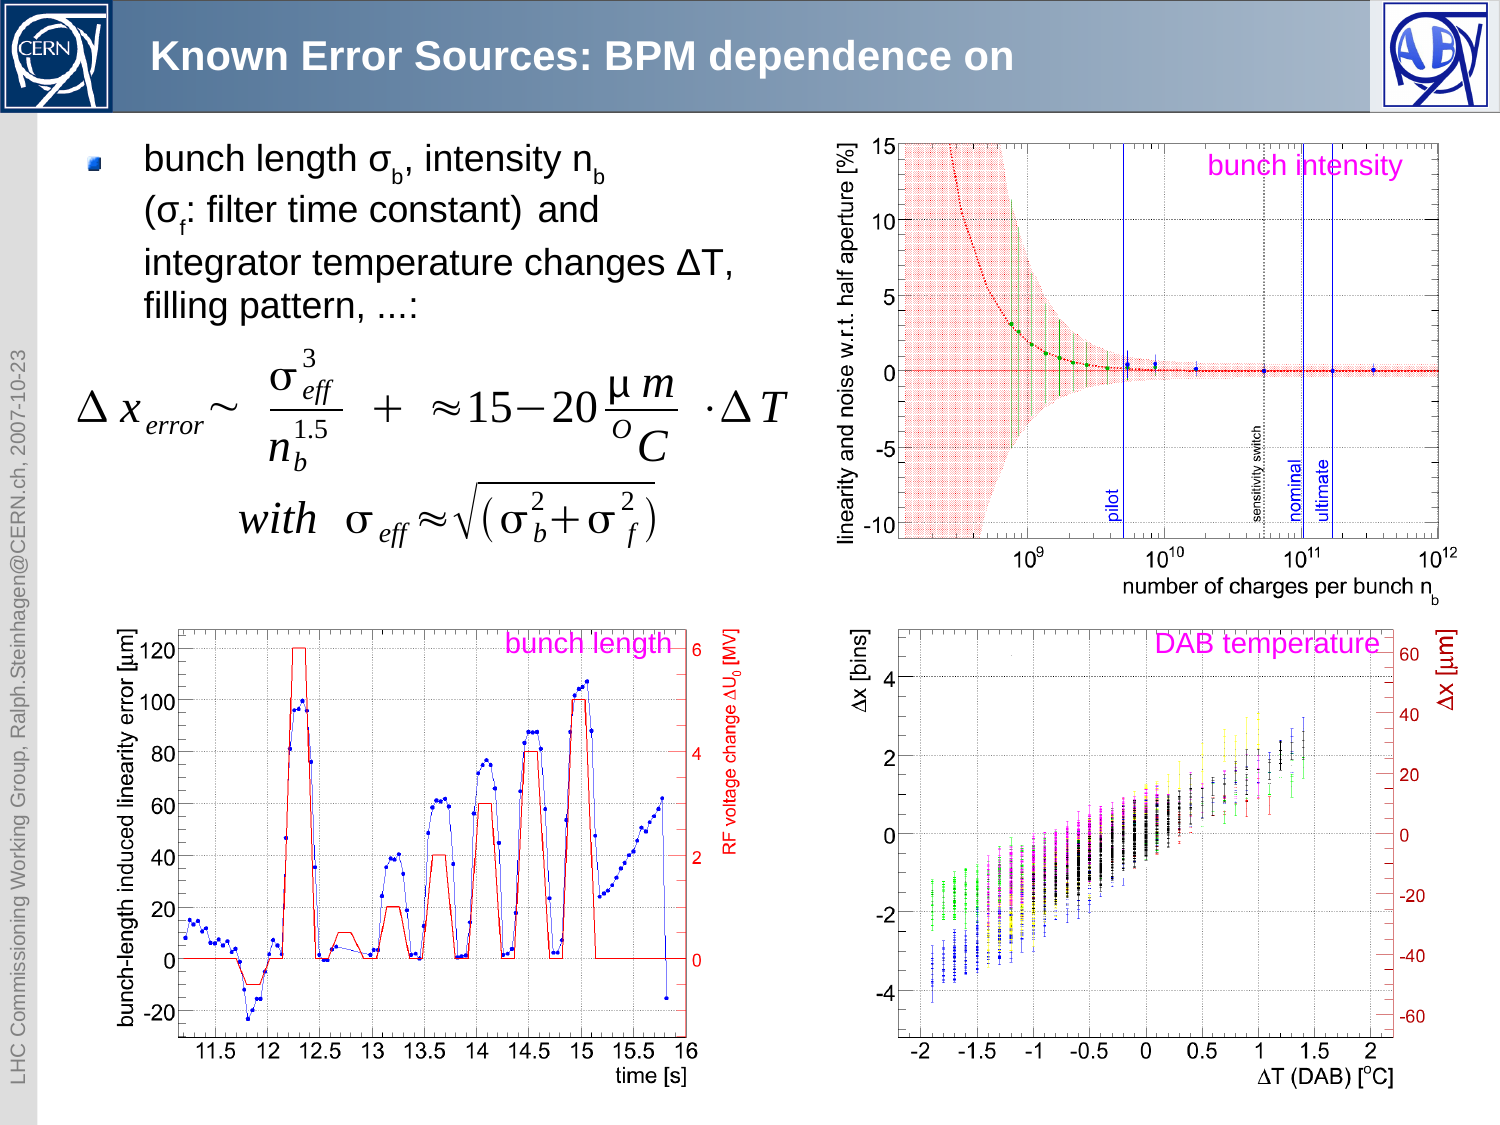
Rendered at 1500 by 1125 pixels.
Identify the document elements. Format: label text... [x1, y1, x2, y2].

picture [100, 620, 751, 1094]
picture [0, 0, 113, 113]
picture [820, 134, 1471, 609]
list bunch length σb, intensity nb (σf: filter time constant) and integrator temperature changes ΔT, filling pattern, ...: [87, 137, 1438, 1030]
chart [64, 342, 797, 550]
text_box DAB temperature [1139, 620, 1396, 668]
picture [1382, 1, 1489, 108]
text_box bunch length [490, 620, 688, 668]
picture [820, 620, 1471, 1094]
title Known Error Sources: BPM dependence on [150, 0, 1201, 113]
text_box bunch intensity [1192, 141, 1418, 190]
